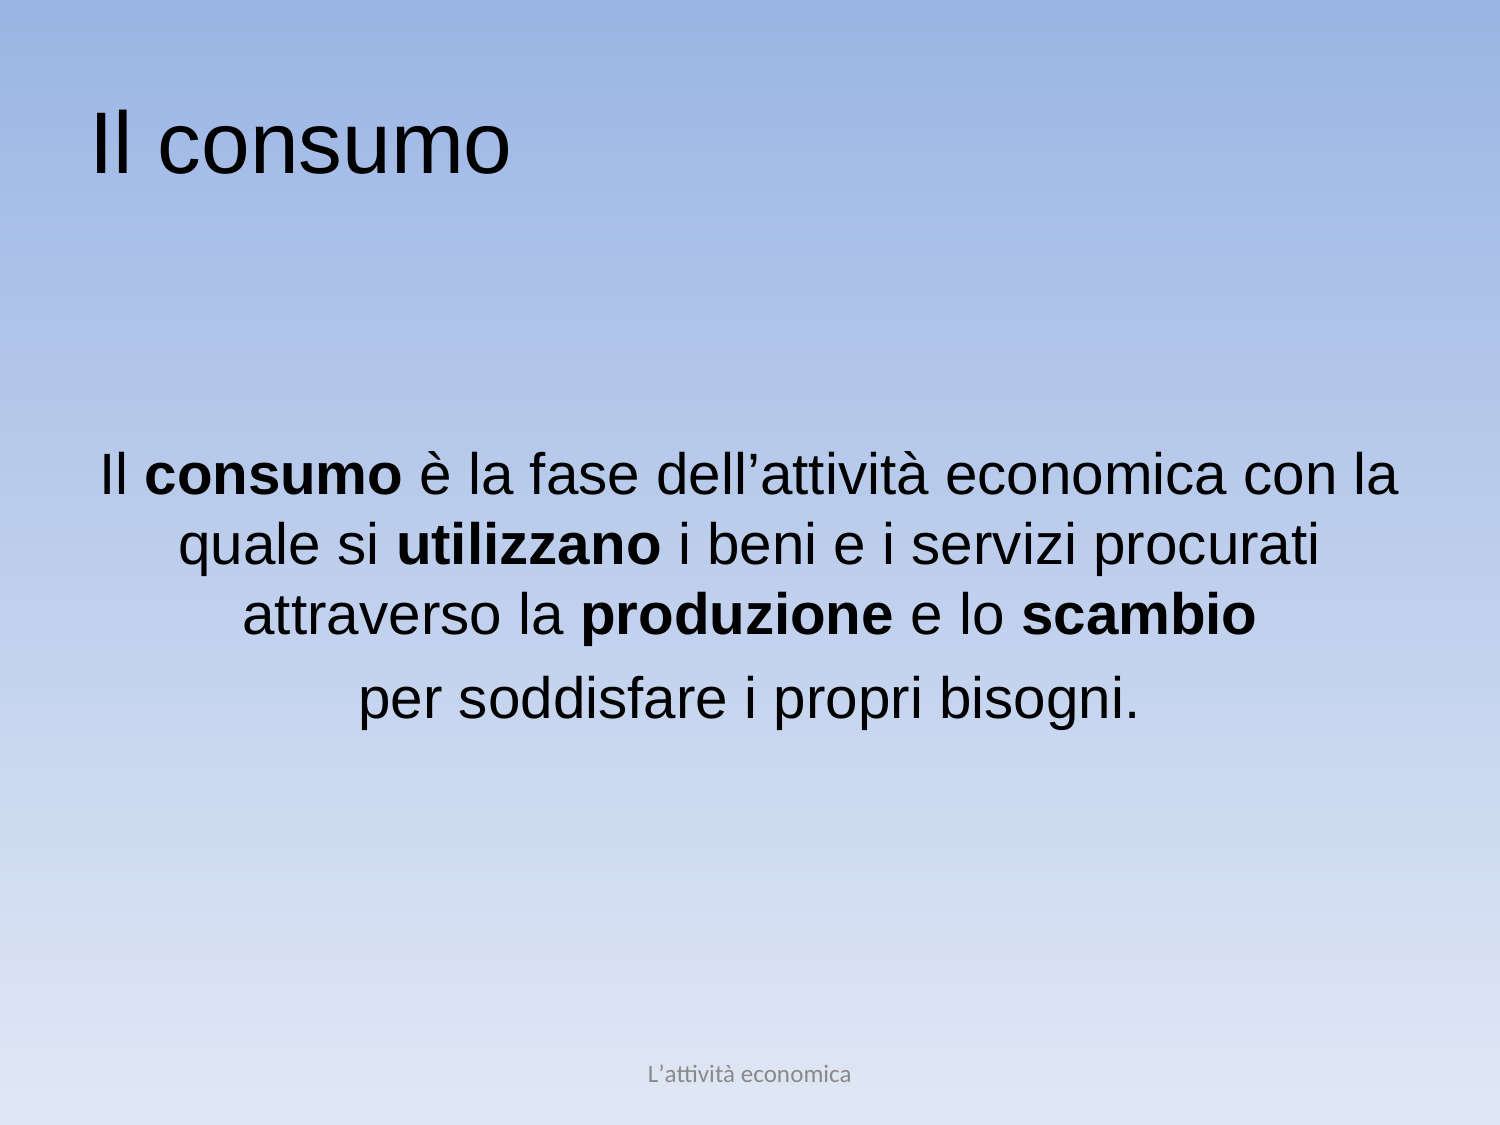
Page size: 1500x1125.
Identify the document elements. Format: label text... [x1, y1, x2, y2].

text_box Il consumo [75, 45, 1426, 233]
text_box L’attività economica [512, 1042, 988, 1103]
text_box Il consumo è la fase dell’attività economica con la quale si utilizzano i beni e i servizi procurati attraverso la produzione e lo scambio per soddisfare i propri bisogni. [75, 428, 1426, 905]
